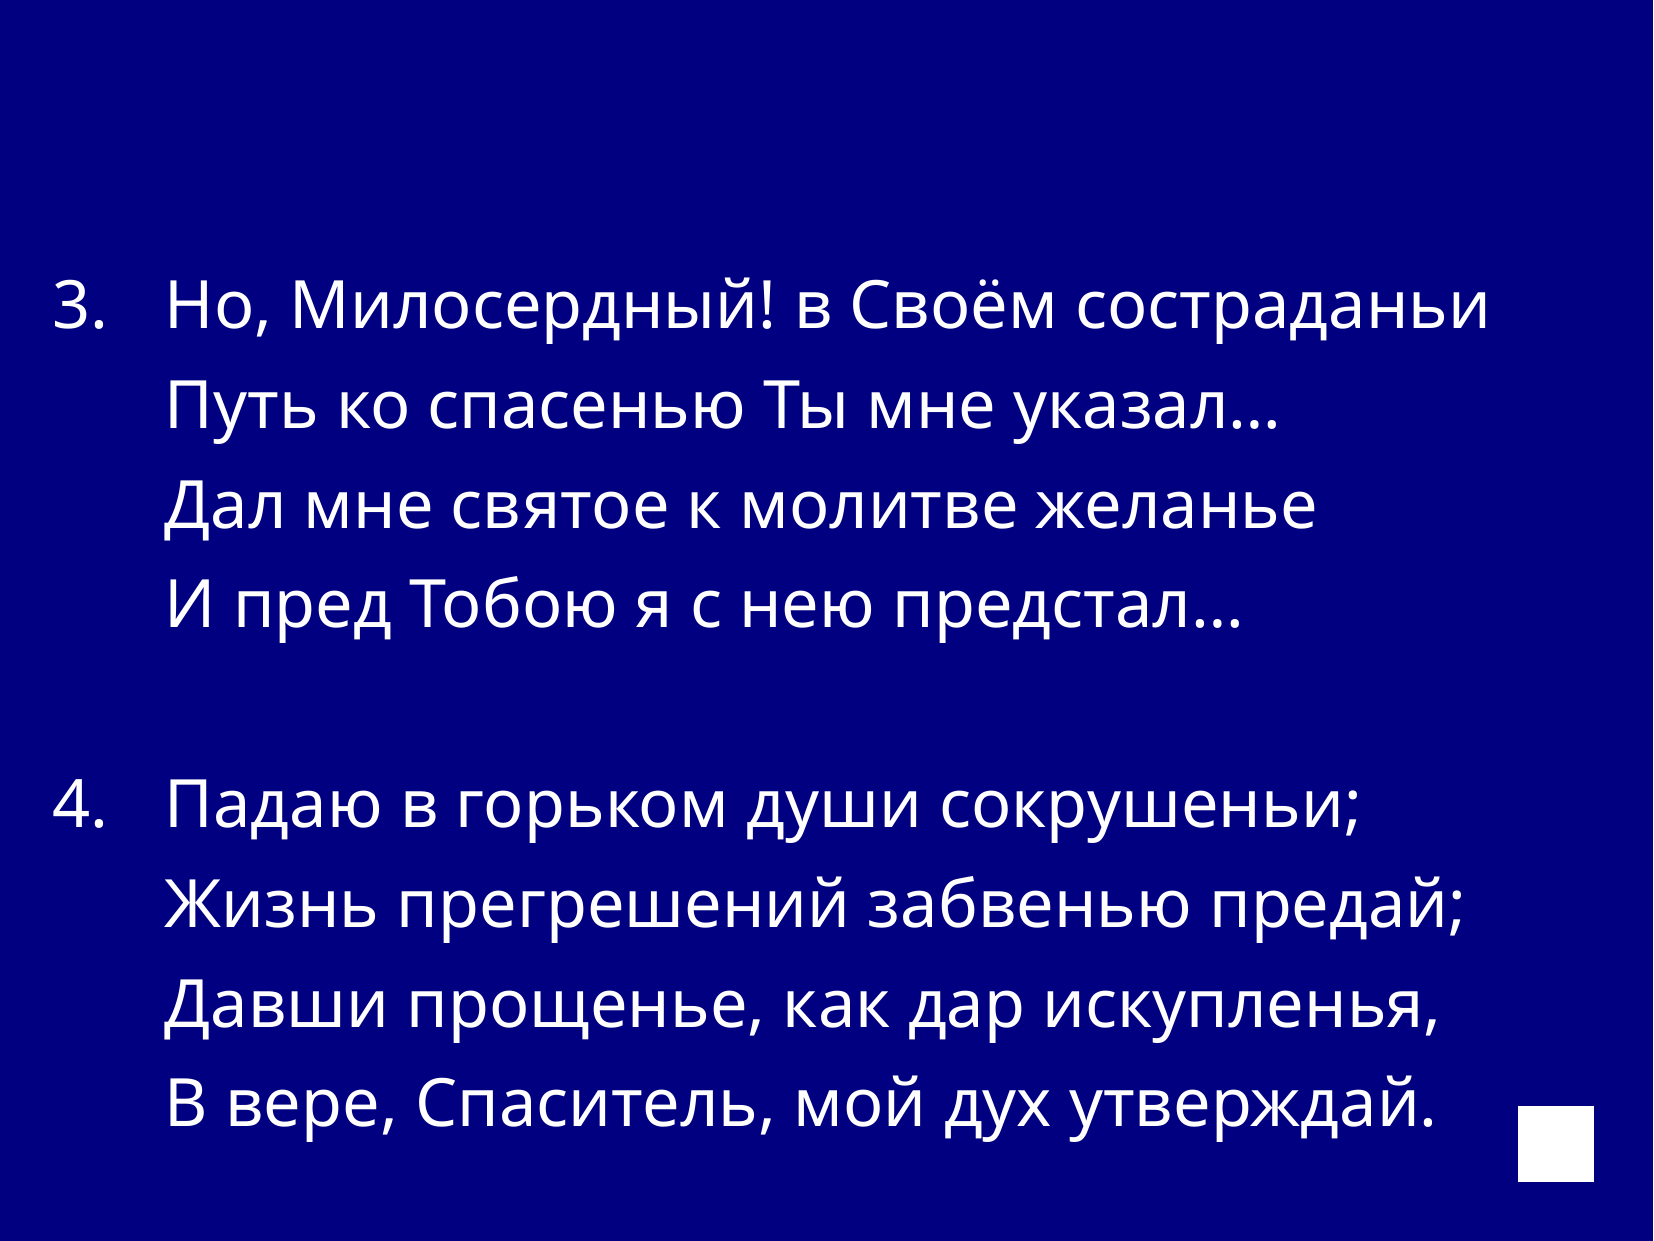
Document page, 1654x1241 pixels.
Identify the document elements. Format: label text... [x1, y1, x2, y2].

text_box 3. Но, Милосердный! в Своём состраданьи Путь ко спасенью Ты мне указал… Дал мне святое к молитве желанье И пред Тобою я с нею предстал… 4. Падаю в горьком души сокрушеньи; Жизнь прегрешений забвенью предай; Давши прощенье, как дар искупленья, В вере, Спаситель, мой дух утверждай. [37, 150, 1653, 1163]
text_box [1518, 1163, 1594, 1182]
